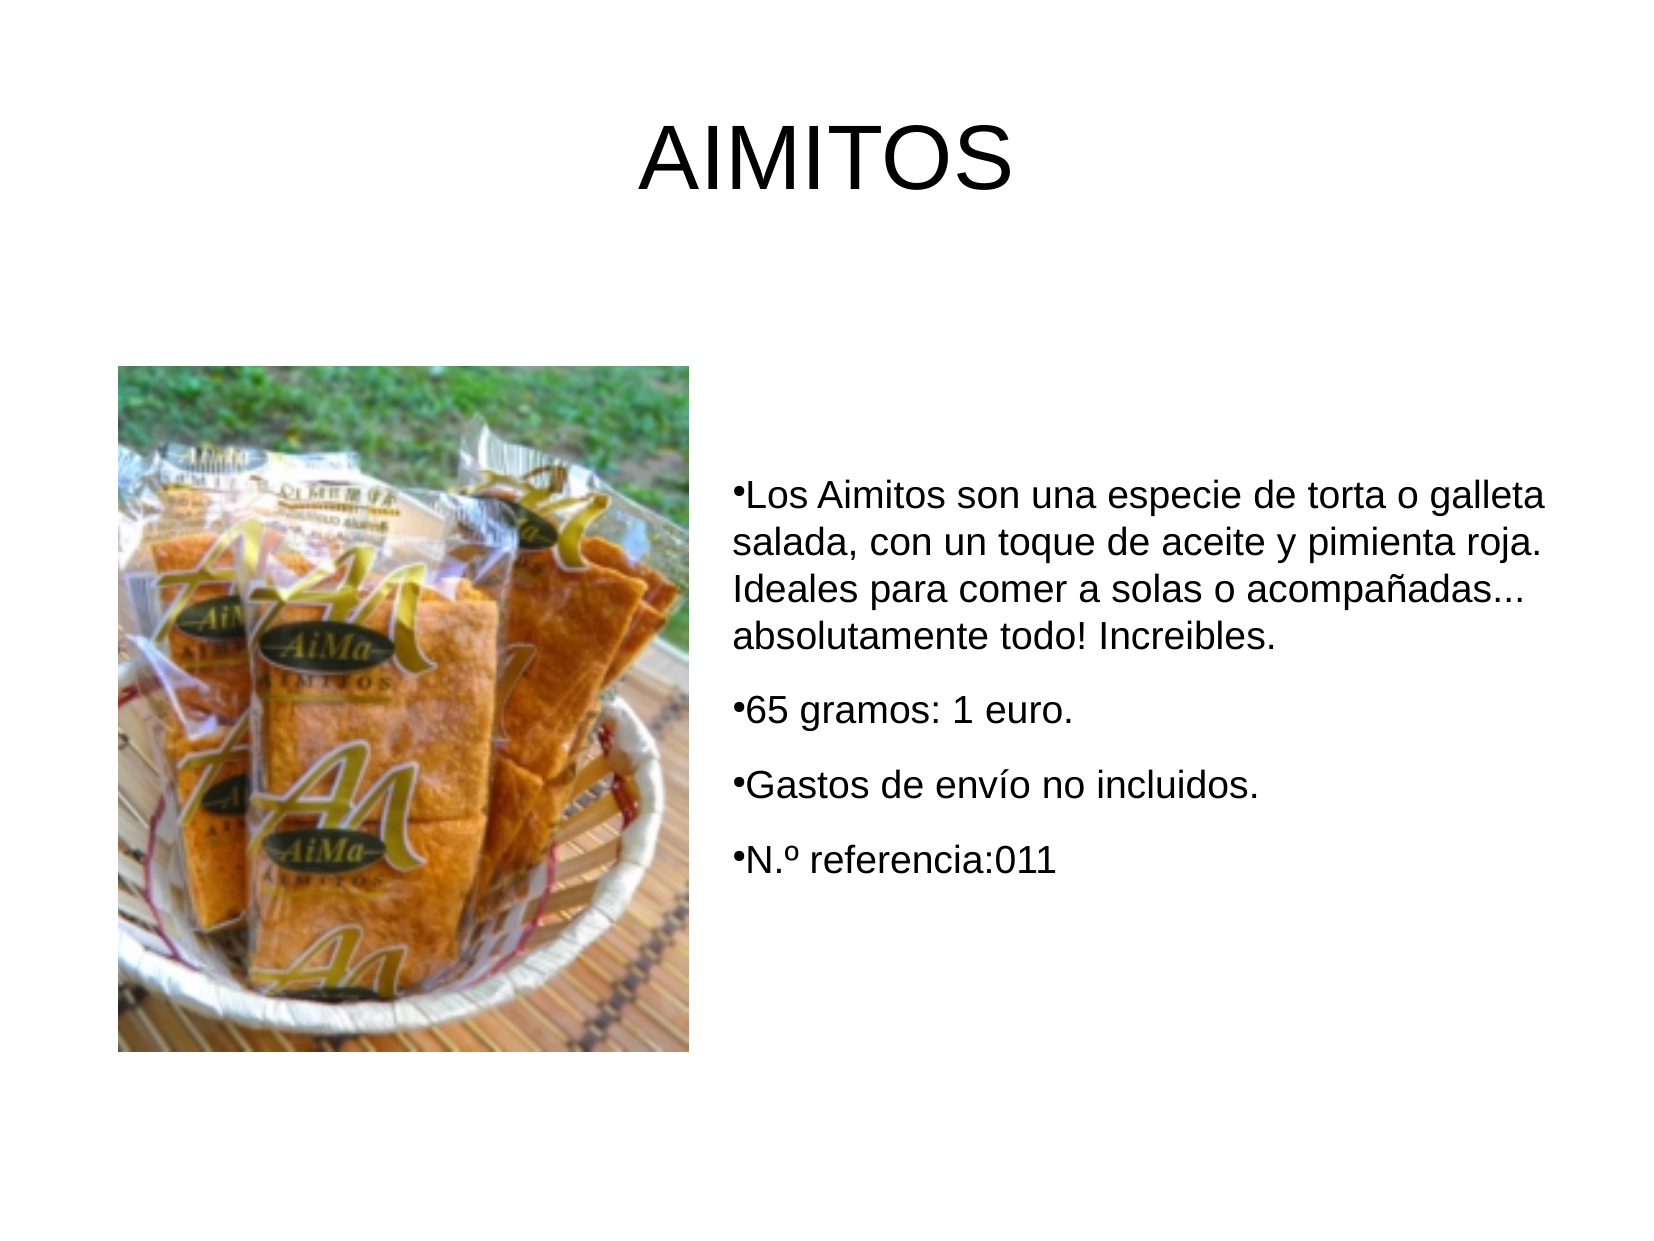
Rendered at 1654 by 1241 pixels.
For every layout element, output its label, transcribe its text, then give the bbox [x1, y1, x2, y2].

picture [118, 366, 689, 1052]
list Los Aimitos son una especie de torta o galleta salada, con un toque de aceite y pimienta roja. Ideales para comer a solas o acompañadas... absolutamente todo! Increibles. 65 gramos: 1 euro. Gastos de envío no incluidos. N.º referencia:011 [732, 469, 1571, 886]
title AIMITOS [82, 49, 1571, 257]
